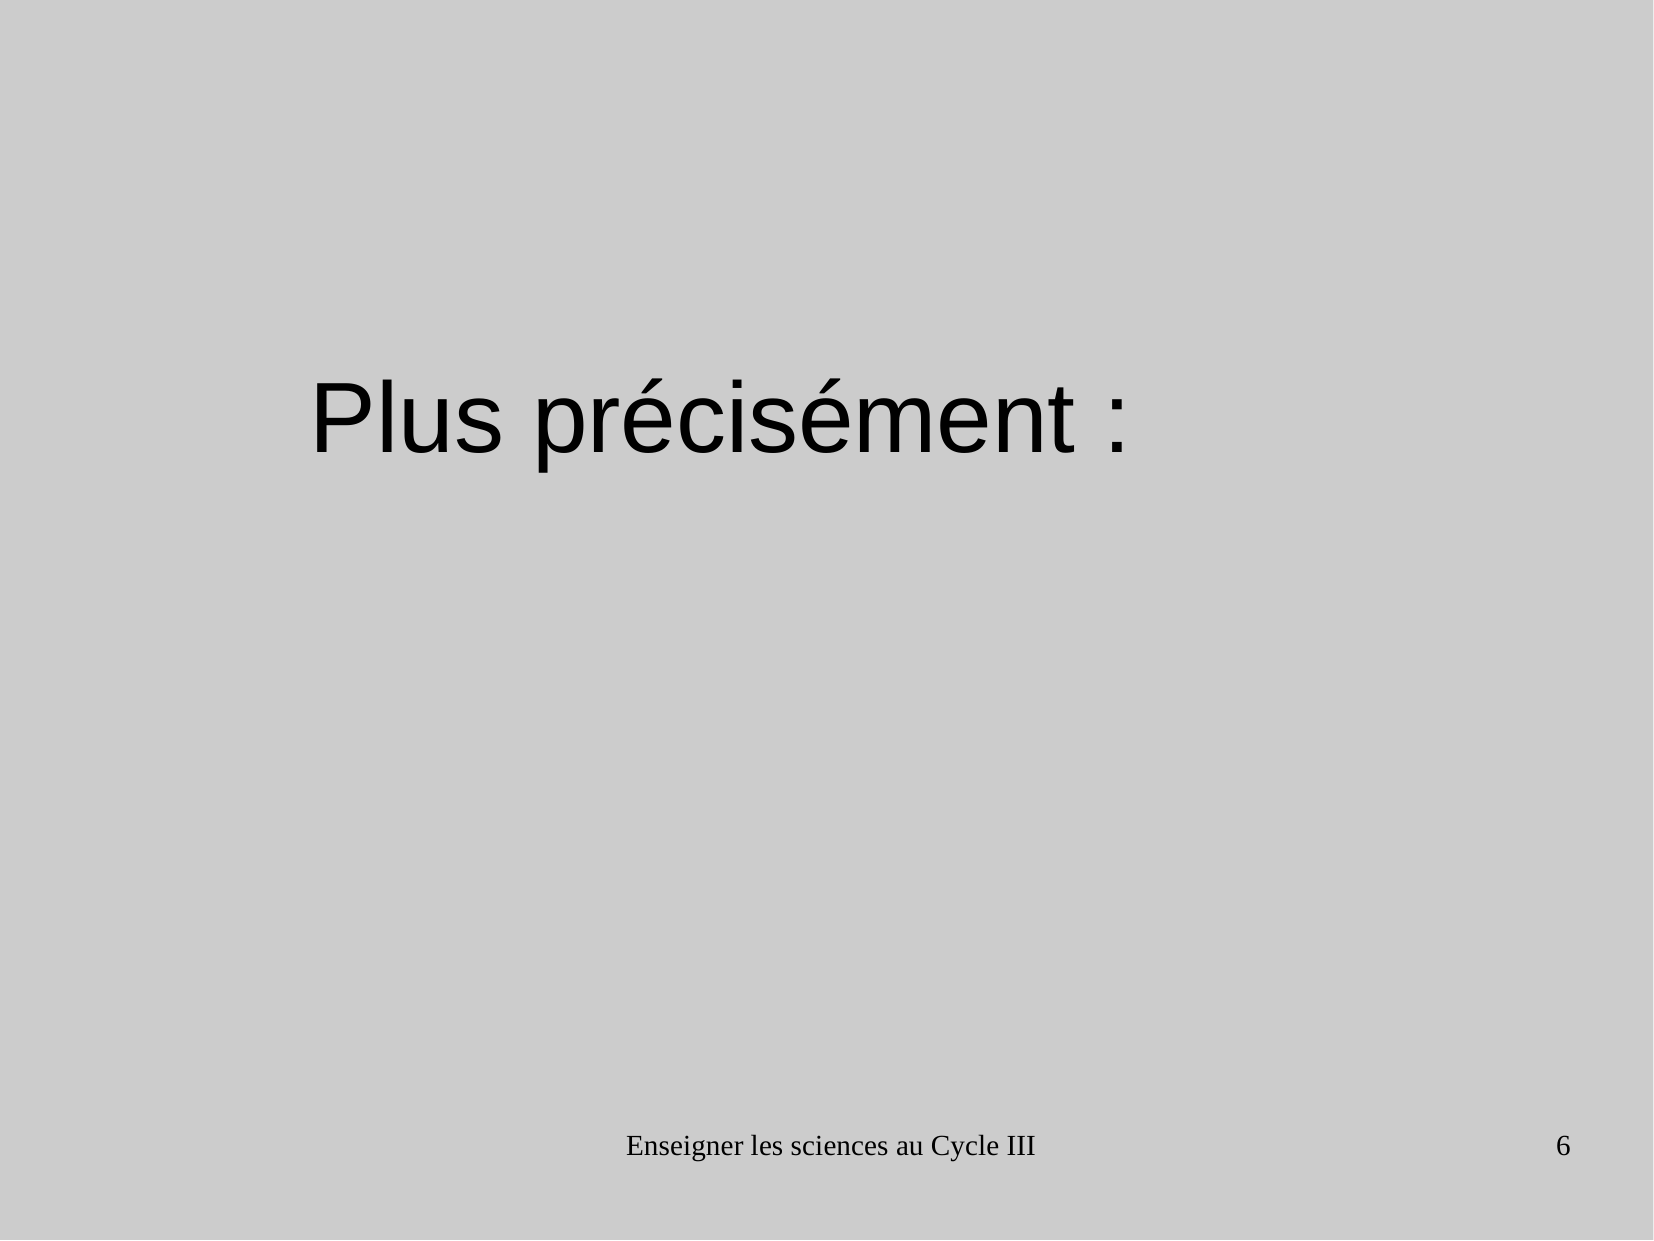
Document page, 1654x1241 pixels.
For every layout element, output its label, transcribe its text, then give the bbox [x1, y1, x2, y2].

text_box Plus précisément : [295, 354, 1182, 482]
